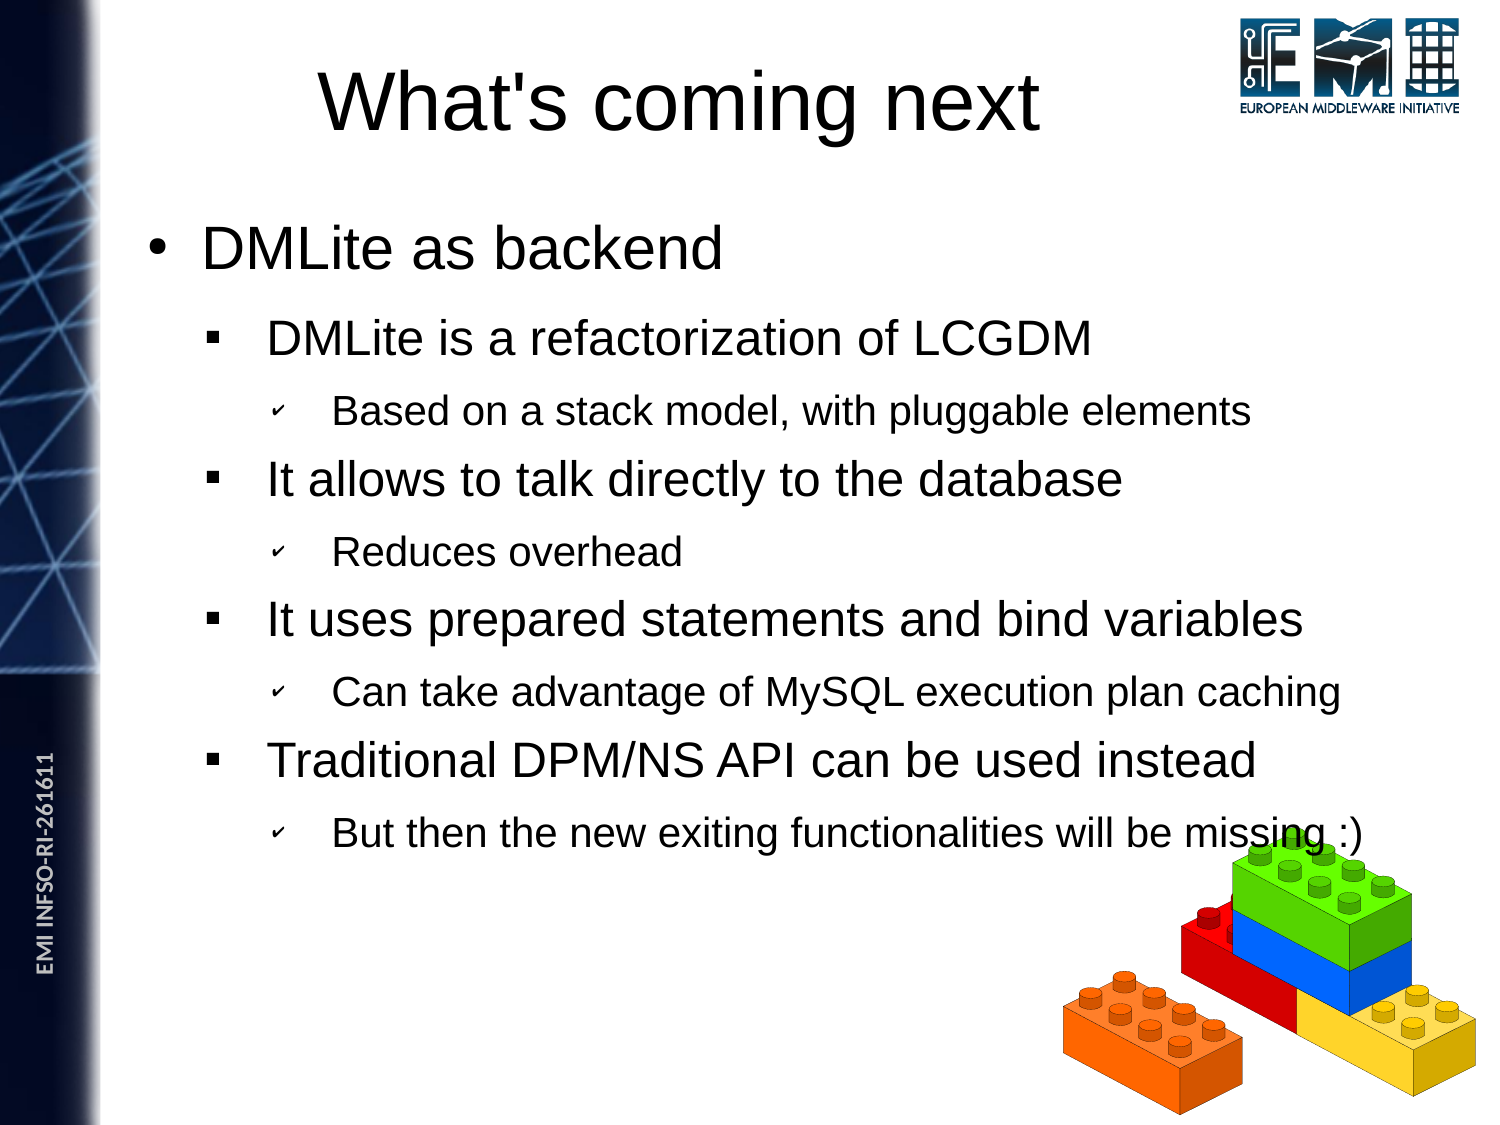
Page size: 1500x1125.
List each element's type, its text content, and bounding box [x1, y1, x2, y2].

title What's coming next [88, 26, 1270, 178]
picture [0, 0, 112, 1125]
picture [1191, 2, 1500, 134]
list DMLite as backend DMLite is a refactorization of LCGDM Based on a stack model, with pluggable elements It allows to talk directly to the database Reduces overhead It uses prepared statements and bind variables Can take advantage of MySQL execution plan caching Traditional DPM/NS API can be used instead But then the new exiting functionalities will be missing :) [135, 214, 1443, 867]
picture [1062, 826, 1477, 1116]
